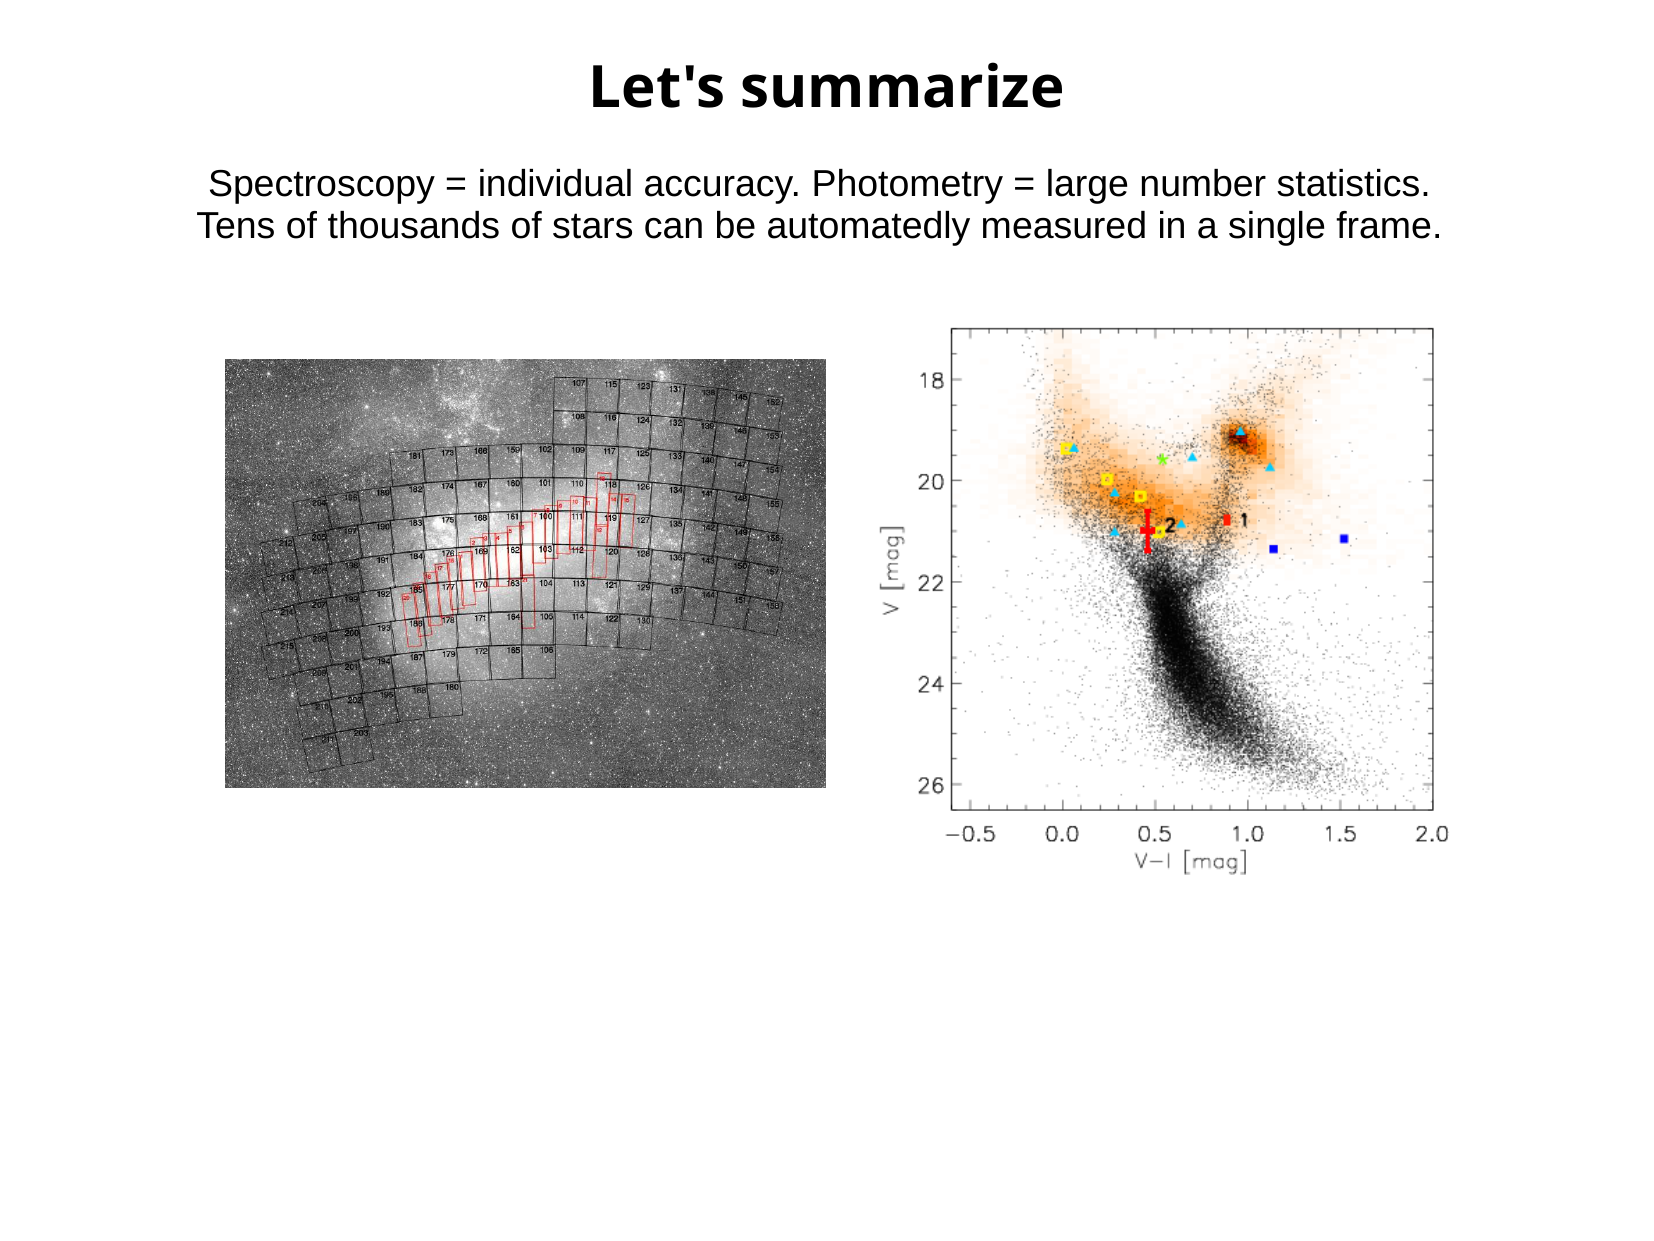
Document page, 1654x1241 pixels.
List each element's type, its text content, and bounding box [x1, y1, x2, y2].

text_box Spectroscopy = individual accuracy. Photometry = large number statistics. Tens of thousands of stars can be automatedly measured in a single frame. [37, 112, 1613, 380]
text_box Let's summarize [0, 37, 1654, 121]
picture [862, 299, 1463, 901]
picture [225, 359, 826, 788]
